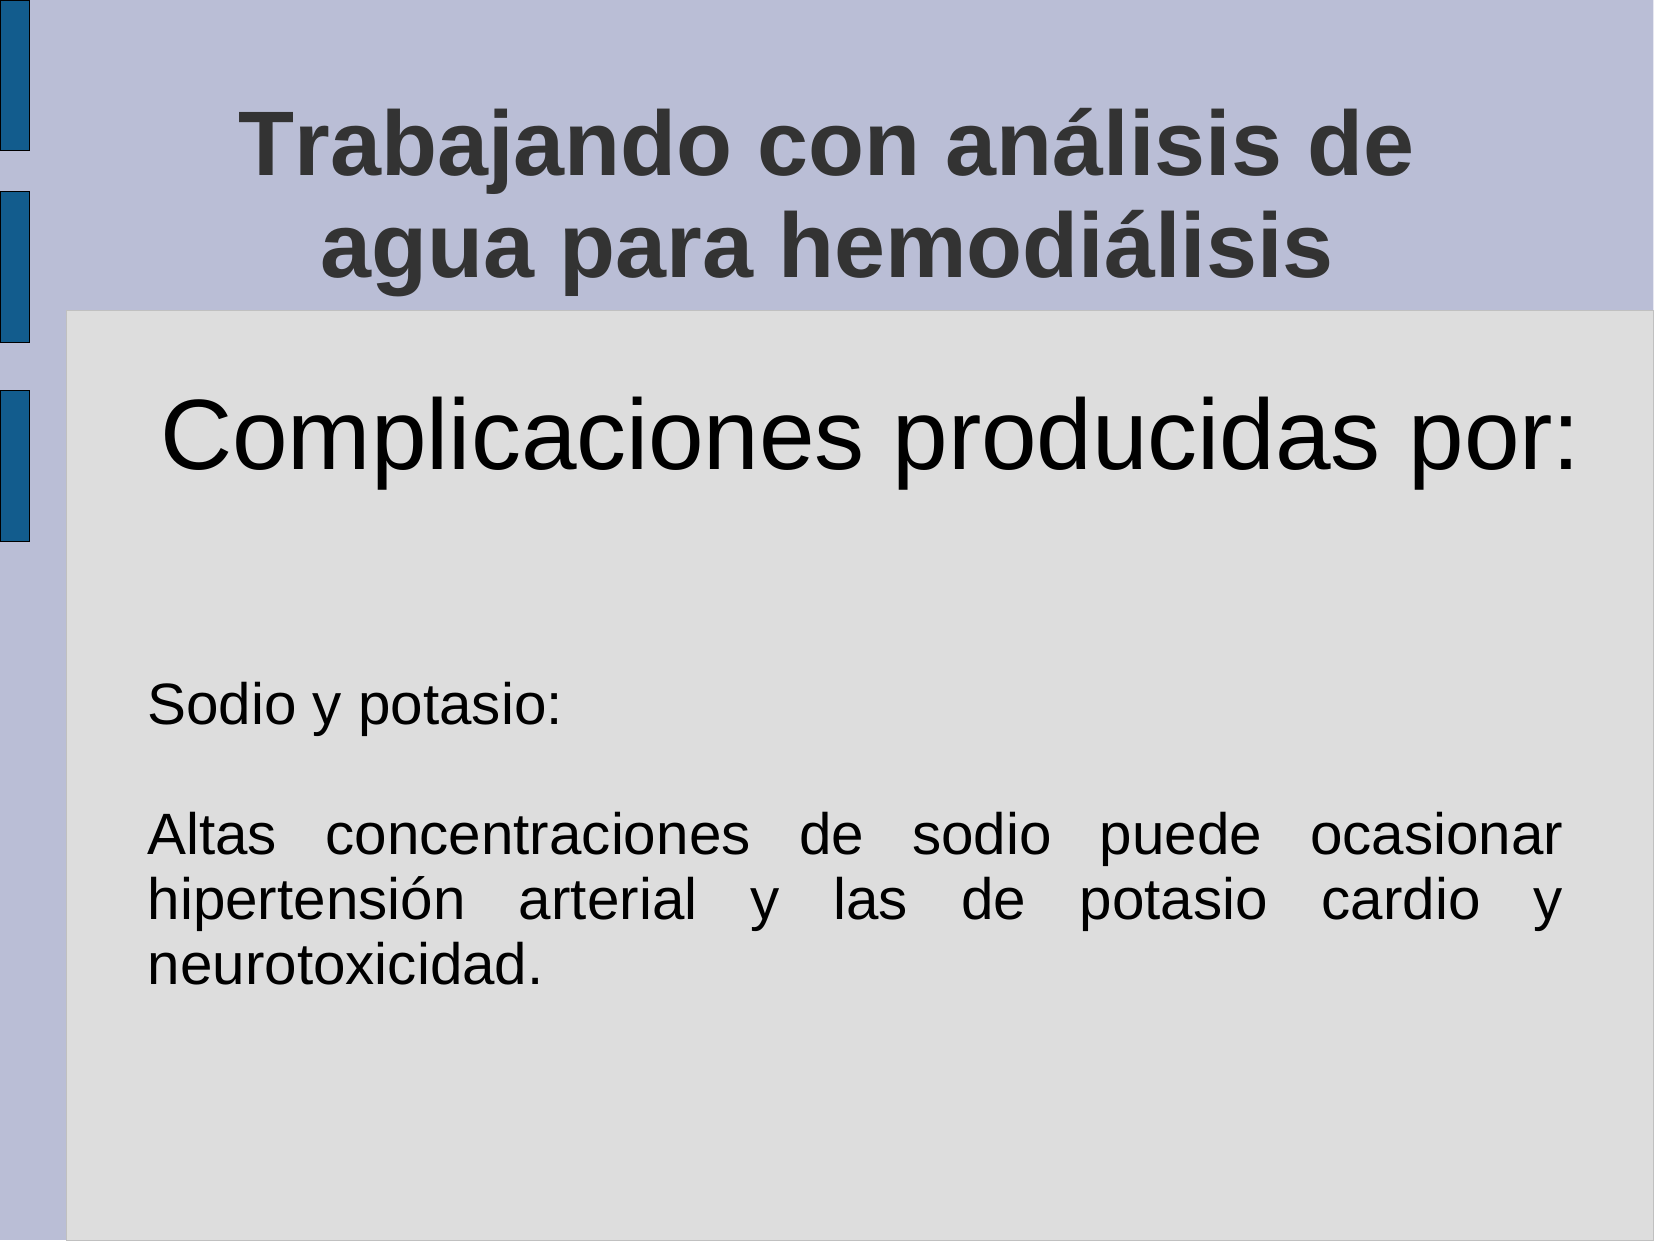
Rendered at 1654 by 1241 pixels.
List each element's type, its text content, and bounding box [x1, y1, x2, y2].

subtitle Complicaciones producidas por: [118, 324, 1625, 546]
text_box Sodio y potasio: Altas concentraciones de sodio puede ocasionar hipertensión arterial y las de potasio cardio y neurotoxicidad. [147, 552, 1565, 1182]
title Trabajando con análisis de agua para hemodiálisis [121, 91, 1534, 299]
